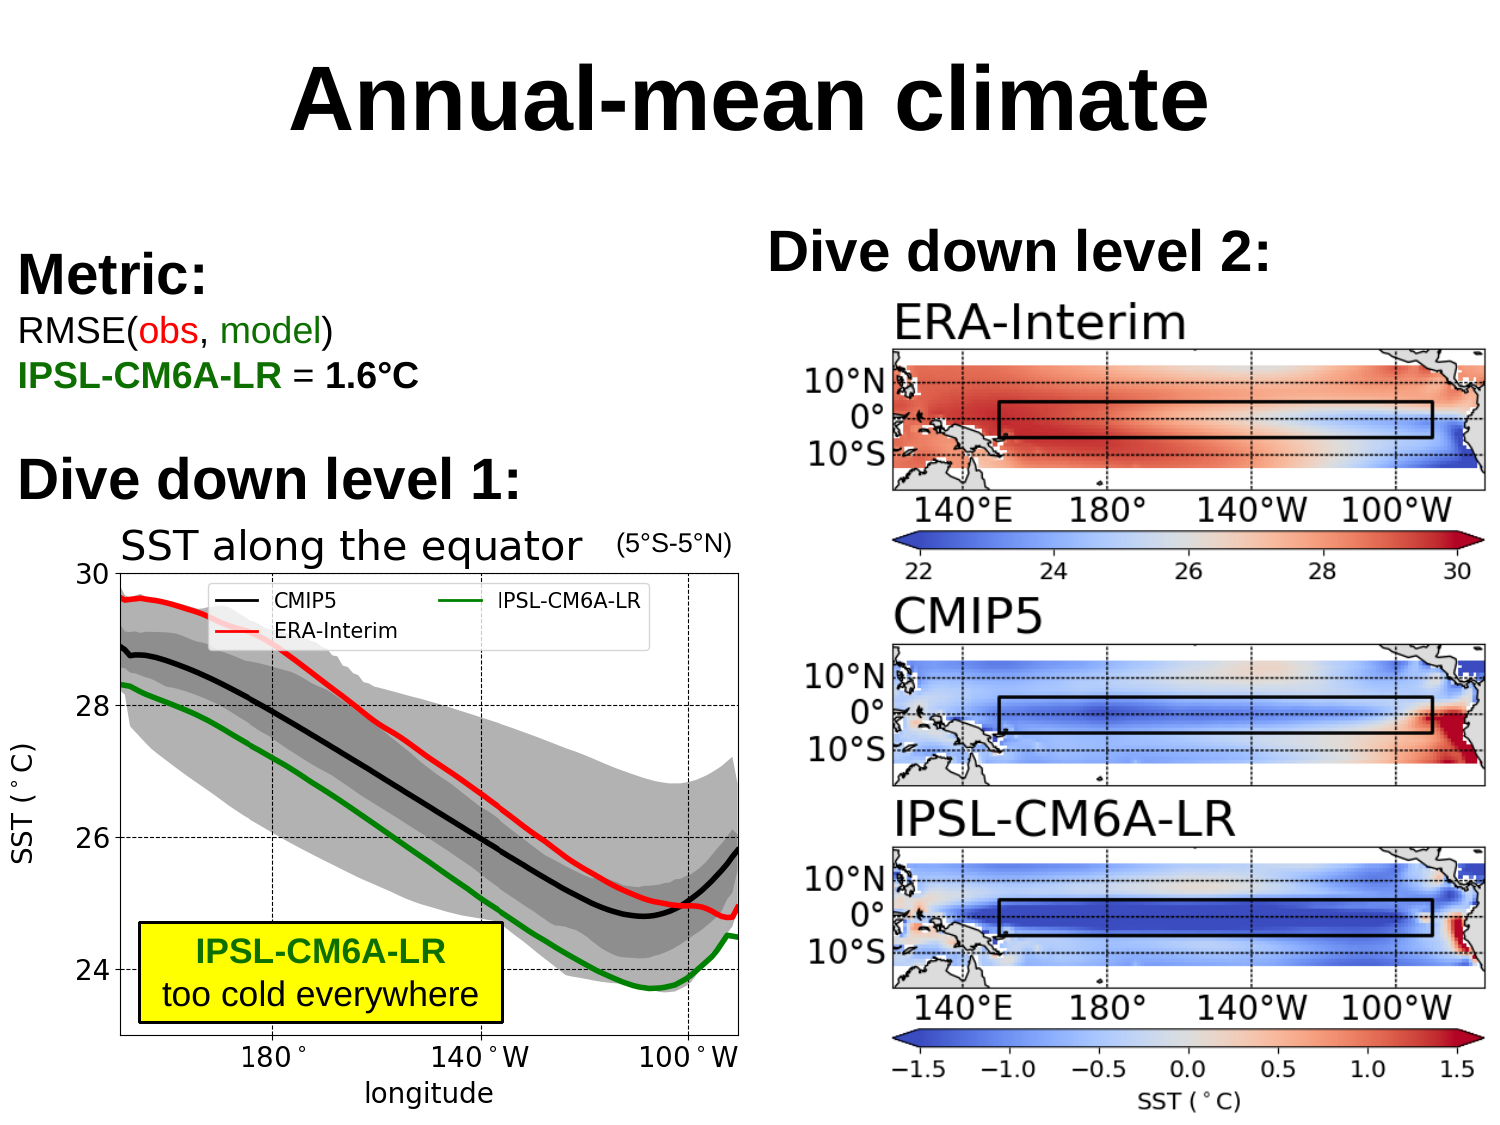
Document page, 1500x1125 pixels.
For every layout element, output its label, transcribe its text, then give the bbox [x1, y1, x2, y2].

text_box (5°S-5°N) [575, 519, 750, 573]
picture [0, 519, 750, 1118]
text_box Metric: RMSE(obs, model) IPSL-CM6A-LR = 1.6°C Dive down level 1: [0, 230, 591, 517]
text_box Annual-mean climate [75, 0, 1425, 188]
text_box Dive down level 2: [750, 206, 1341, 289]
text_box IPSL-CM6A-LR too cold everywhere [139, 922, 503, 1023]
picture [791, 289, 1500, 1125]
